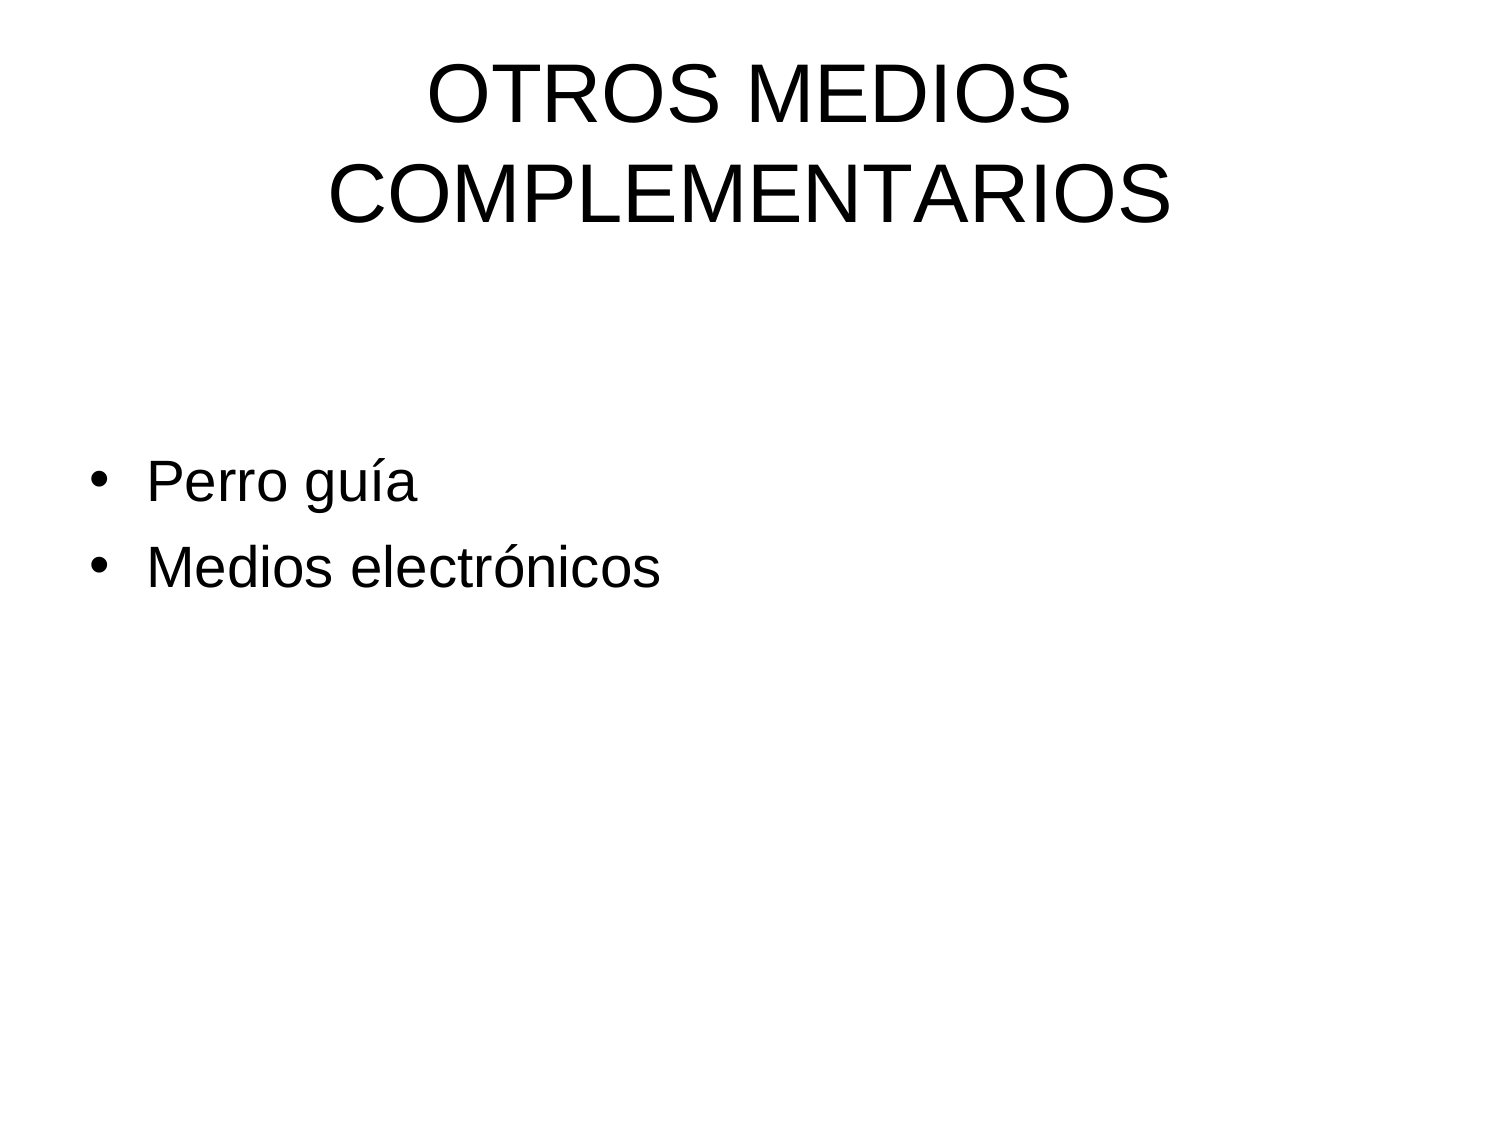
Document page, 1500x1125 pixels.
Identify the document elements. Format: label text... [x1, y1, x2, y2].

list Perro guía Medios electrónicos [75, 262, 1426, 1005]
title OTROS MEDIOS COMPLEMENTARIOS [75, 45, 1426, 233]
